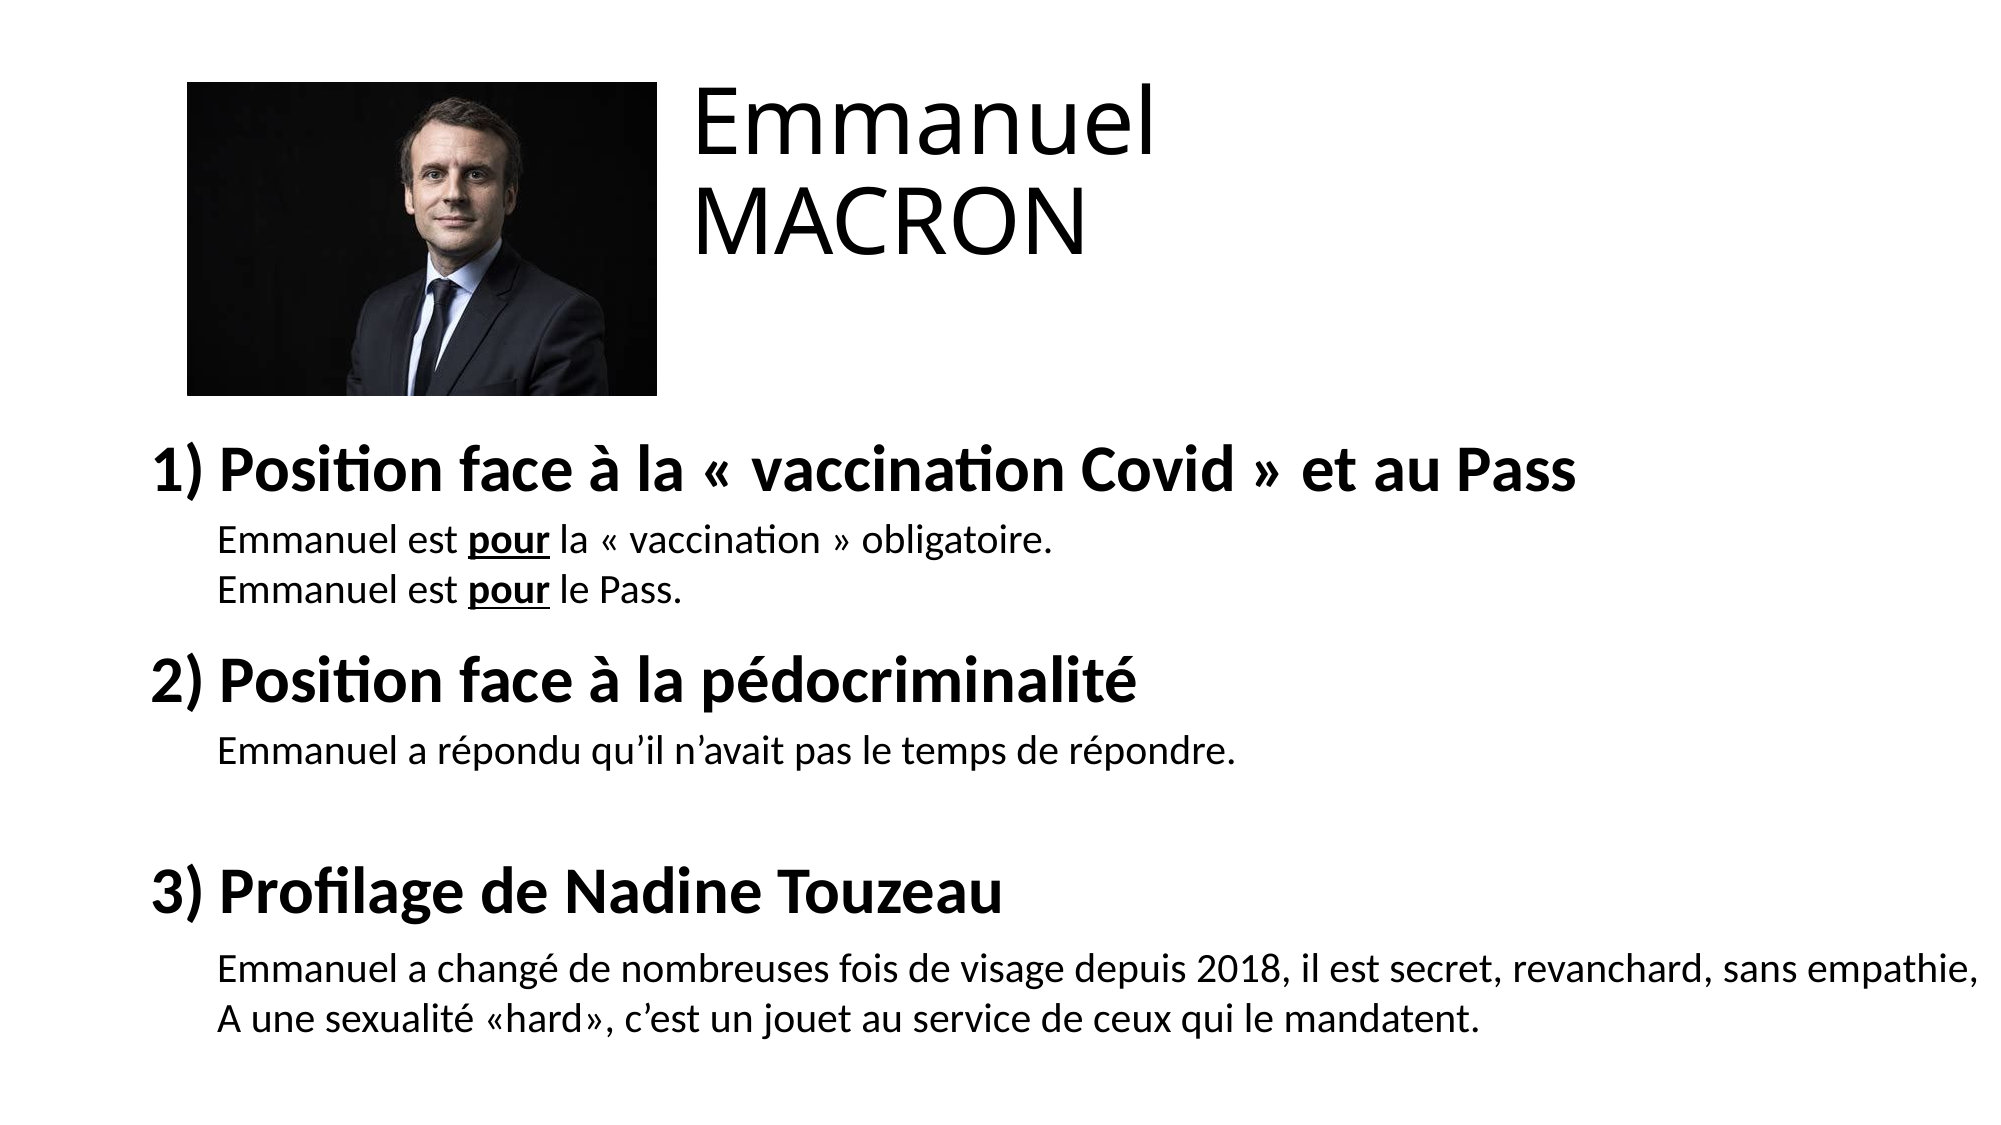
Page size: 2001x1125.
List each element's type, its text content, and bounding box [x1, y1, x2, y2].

text_box 1) Position face à la « vaccination Covid » et au Pass [135, 416, 1609, 513]
text_box Emmanuel a répondu qu’il n’avait pas le temps de répondre. [202, 715, 1417, 782]
title Emmanuel MACRON [674, 65, 1461, 283]
text_box 2) Position face à la pédocriminalité [135, 627, 1665, 724]
text_box Emmanuel est pour la « vaccination » obligatoire. Emmanuel est pour le Pass. [202, 504, 1203, 621]
text_box Emmanuel a changé de nombreuses fois de visage depuis 2018, il est secret, revanchard, sans empathie, A une sexualité «hard», c’est un jouet au service de ceux qui le mandatent. [202, 933, 2000, 1050]
picture [187, 82, 657, 396]
text_box 3) Profilage de Nadine Touzeau [135, 838, 1300, 935]
